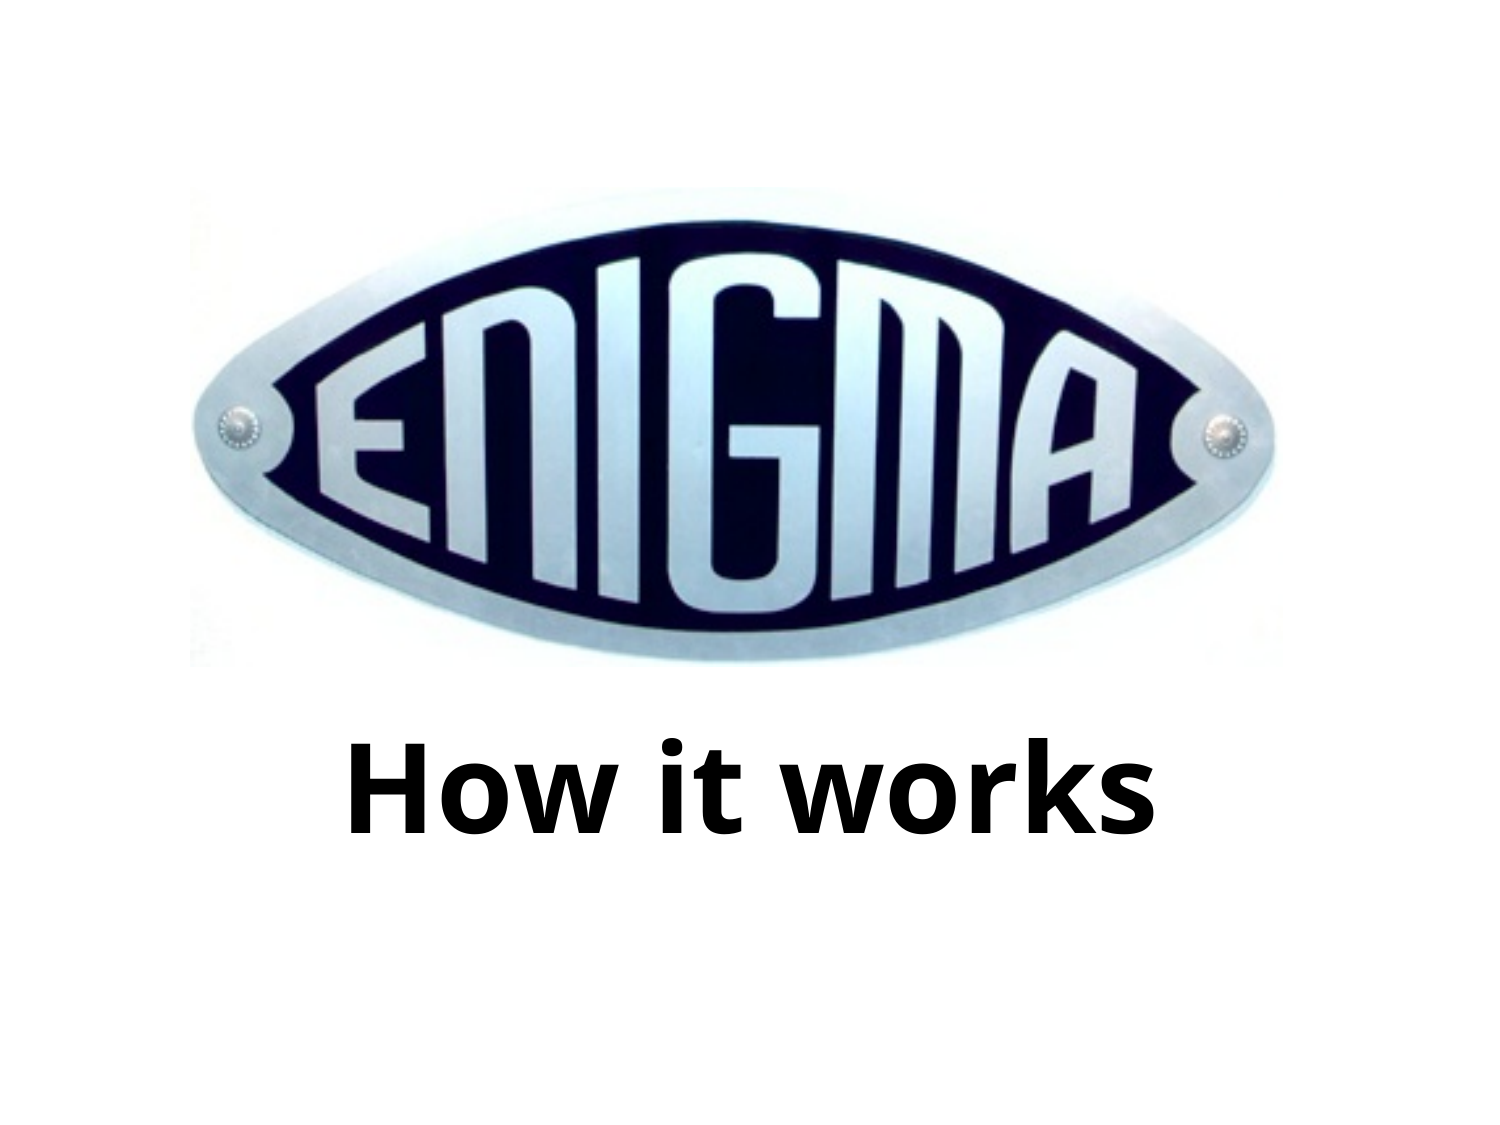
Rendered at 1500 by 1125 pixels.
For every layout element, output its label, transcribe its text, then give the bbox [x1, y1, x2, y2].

picture [190, 187, 1283, 667]
text_box How it works [75, 562, 1426, 1005]
